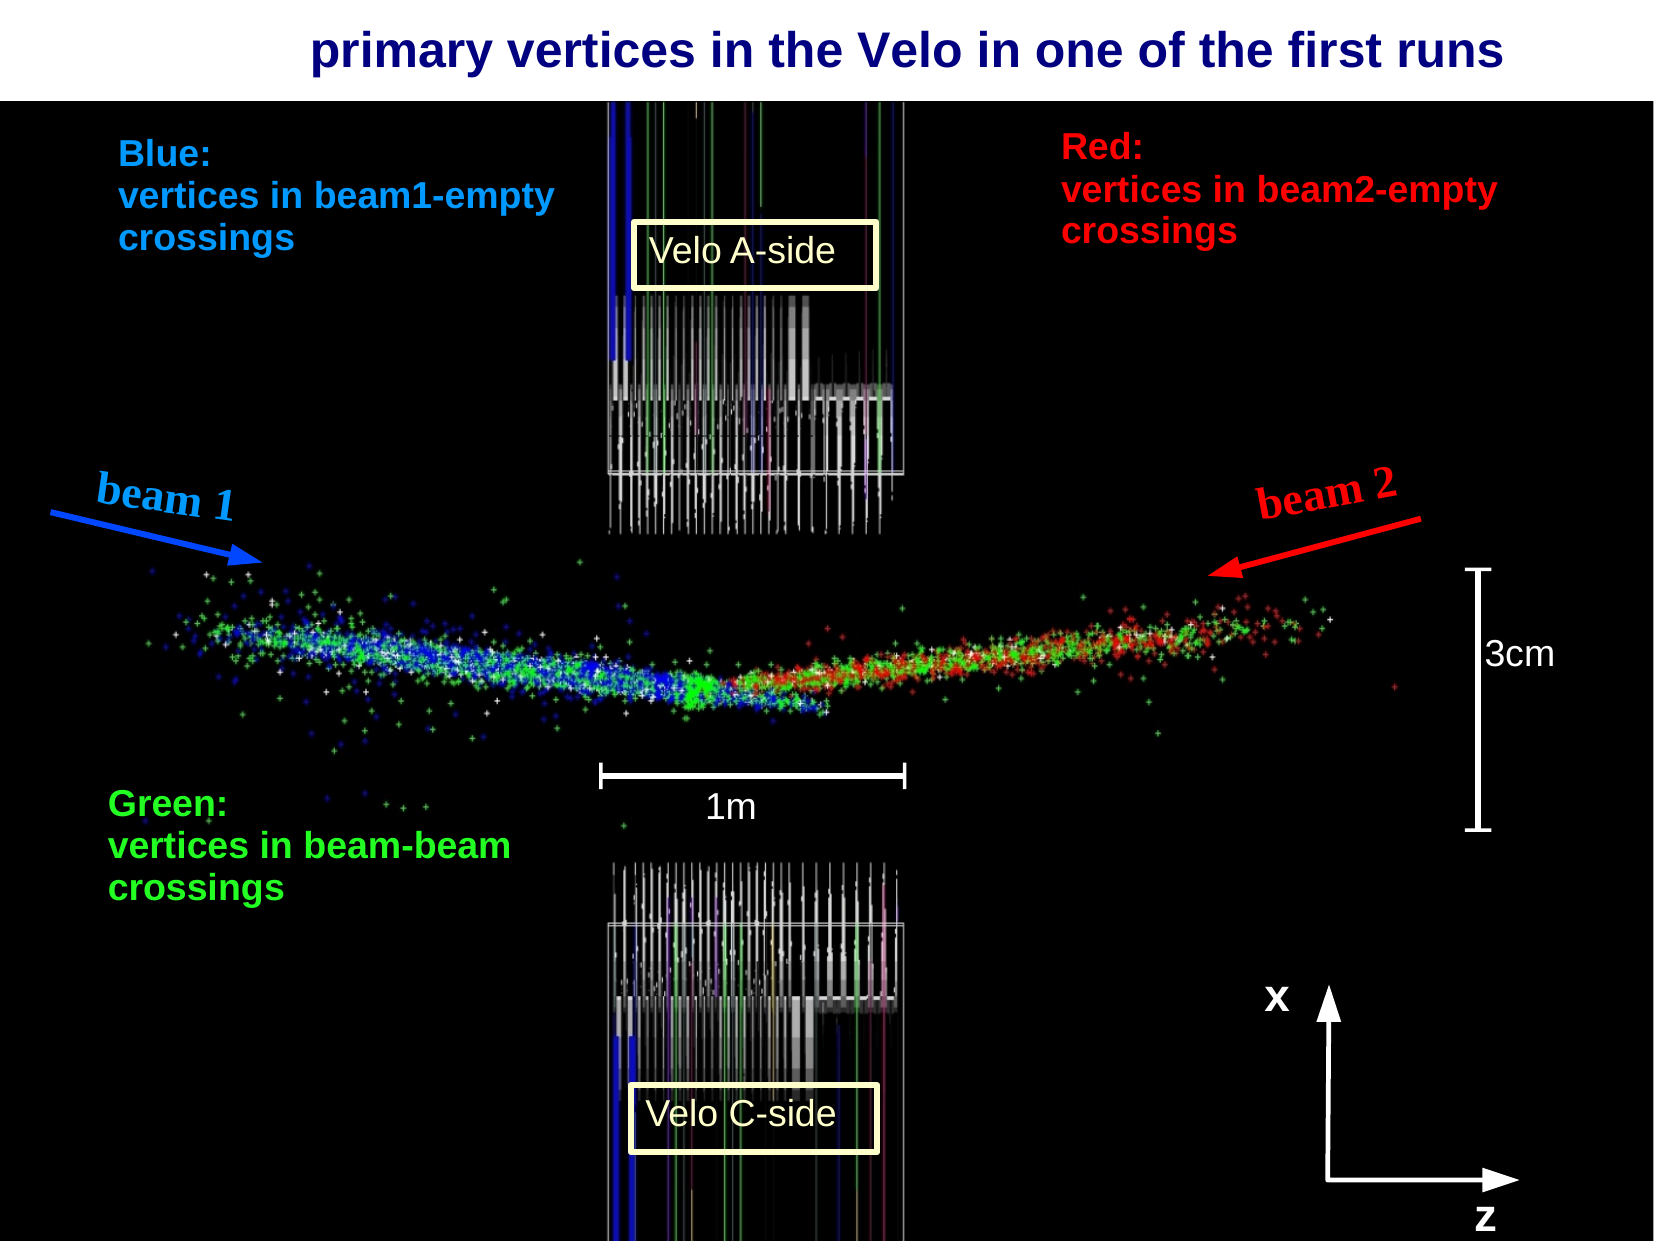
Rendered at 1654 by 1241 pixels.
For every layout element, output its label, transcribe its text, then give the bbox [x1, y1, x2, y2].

text_box Blue: vertices in beam1-empty crossings [103, 125, 608, 293]
text_box z [1459, 1182, 1512, 1241]
text_box 3cm [1469, 624, 1571, 682]
picture [0, 101, 1654, 1241]
text_box 1m [690, 779, 772, 836]
text_box Red: vertices in beam2-empty crossings [1046, 118, 1556, 293]
text_box Green: vertices in beam-beam crossings [93, 775, 572, 937]
text_box beam 2 [1236, 436, 1464, 542]
text_box Velo A-side [634, 221, 877, 289]
text_box beam 1 [78, 453, 333, 555]
title primary vertices in the Velo in one of the first runs [163, 0, 1652, 101]
text_box x [1249, 962, 1305, 1029]
text_box Velo C-side [630, 1085, 878, 1153]
